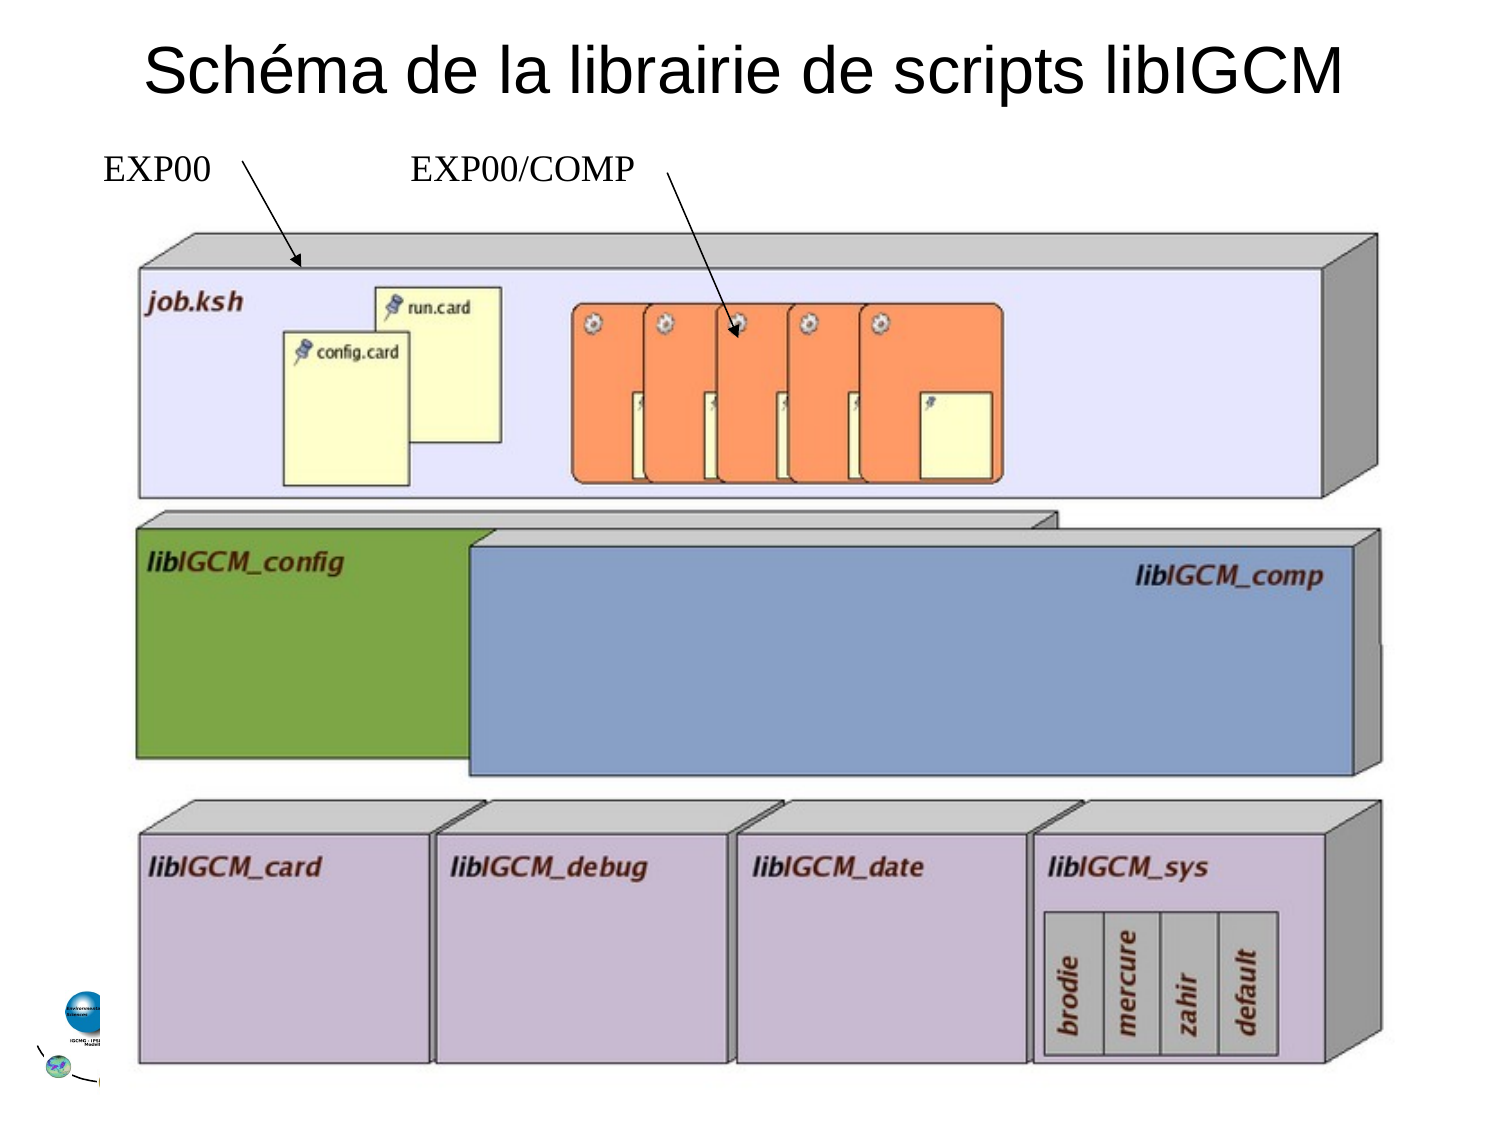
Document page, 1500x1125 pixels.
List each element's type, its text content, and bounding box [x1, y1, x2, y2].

picture [65, 109, 1438, 1113]
picture [44, 1054, 72, 1079]
text_box EXP00 [88, 136, 337, 197]
text_box Schéma de la librairie de scripts libIGCM [78, 24, 1412, 113]
text_box EXP00/COMP [395, 136, 703, 197]
